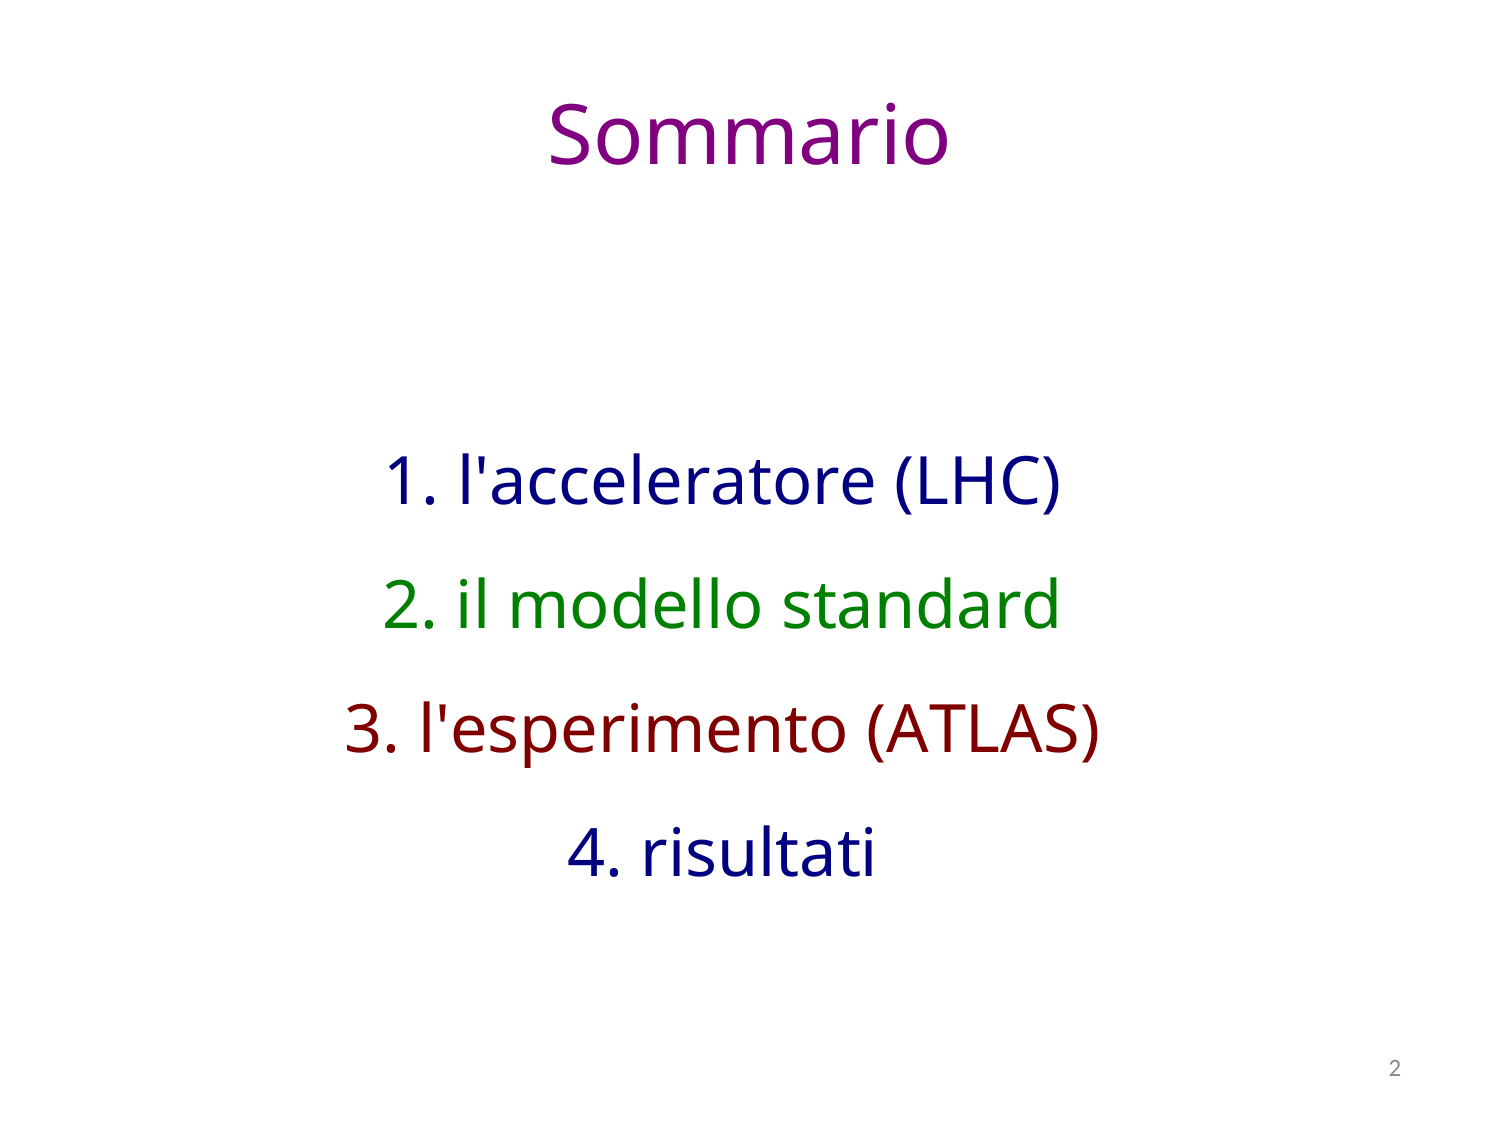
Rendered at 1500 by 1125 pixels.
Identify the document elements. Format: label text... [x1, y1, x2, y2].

text_box <numero> [1074, 1042, 1417, 1095]
text_box Sommario [75, 4, 1426, 225]
text_box 1. l'acceleratore (LHC) 2. il modello standard 3. l'esperimento (ATLAS) 4. risultati‏ [51, 274, 1395, 1027]
